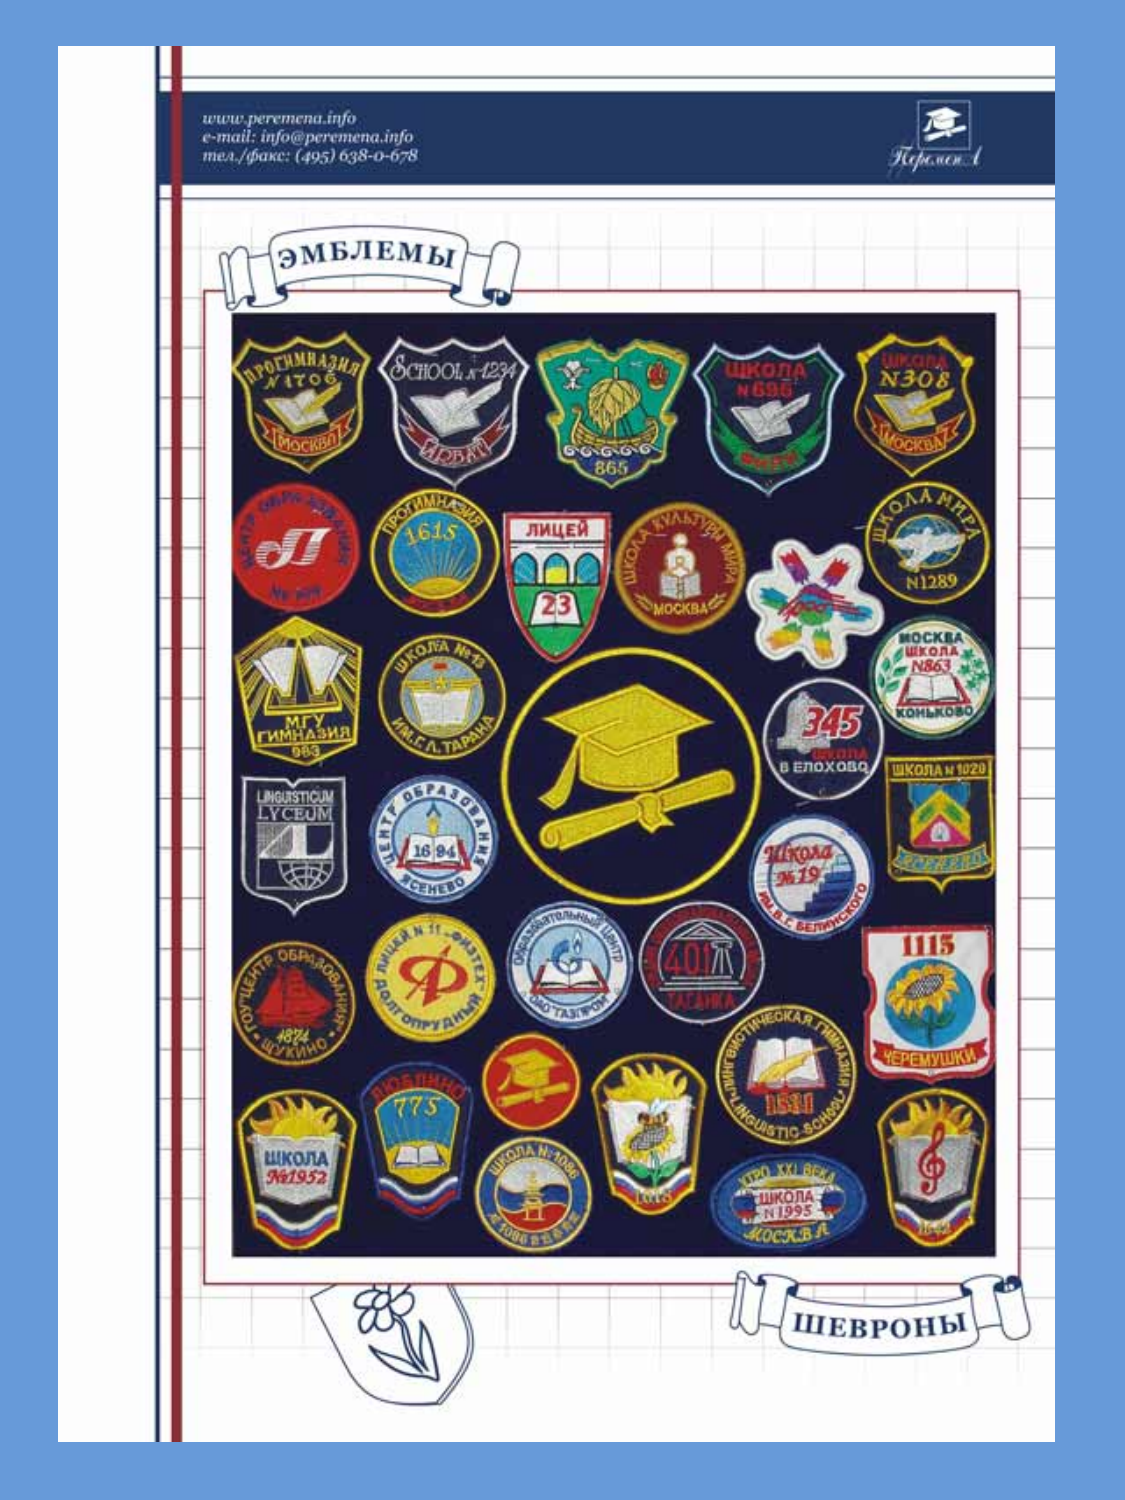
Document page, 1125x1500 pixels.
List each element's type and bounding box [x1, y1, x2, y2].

picture [58, 46, 1055, 1442]
